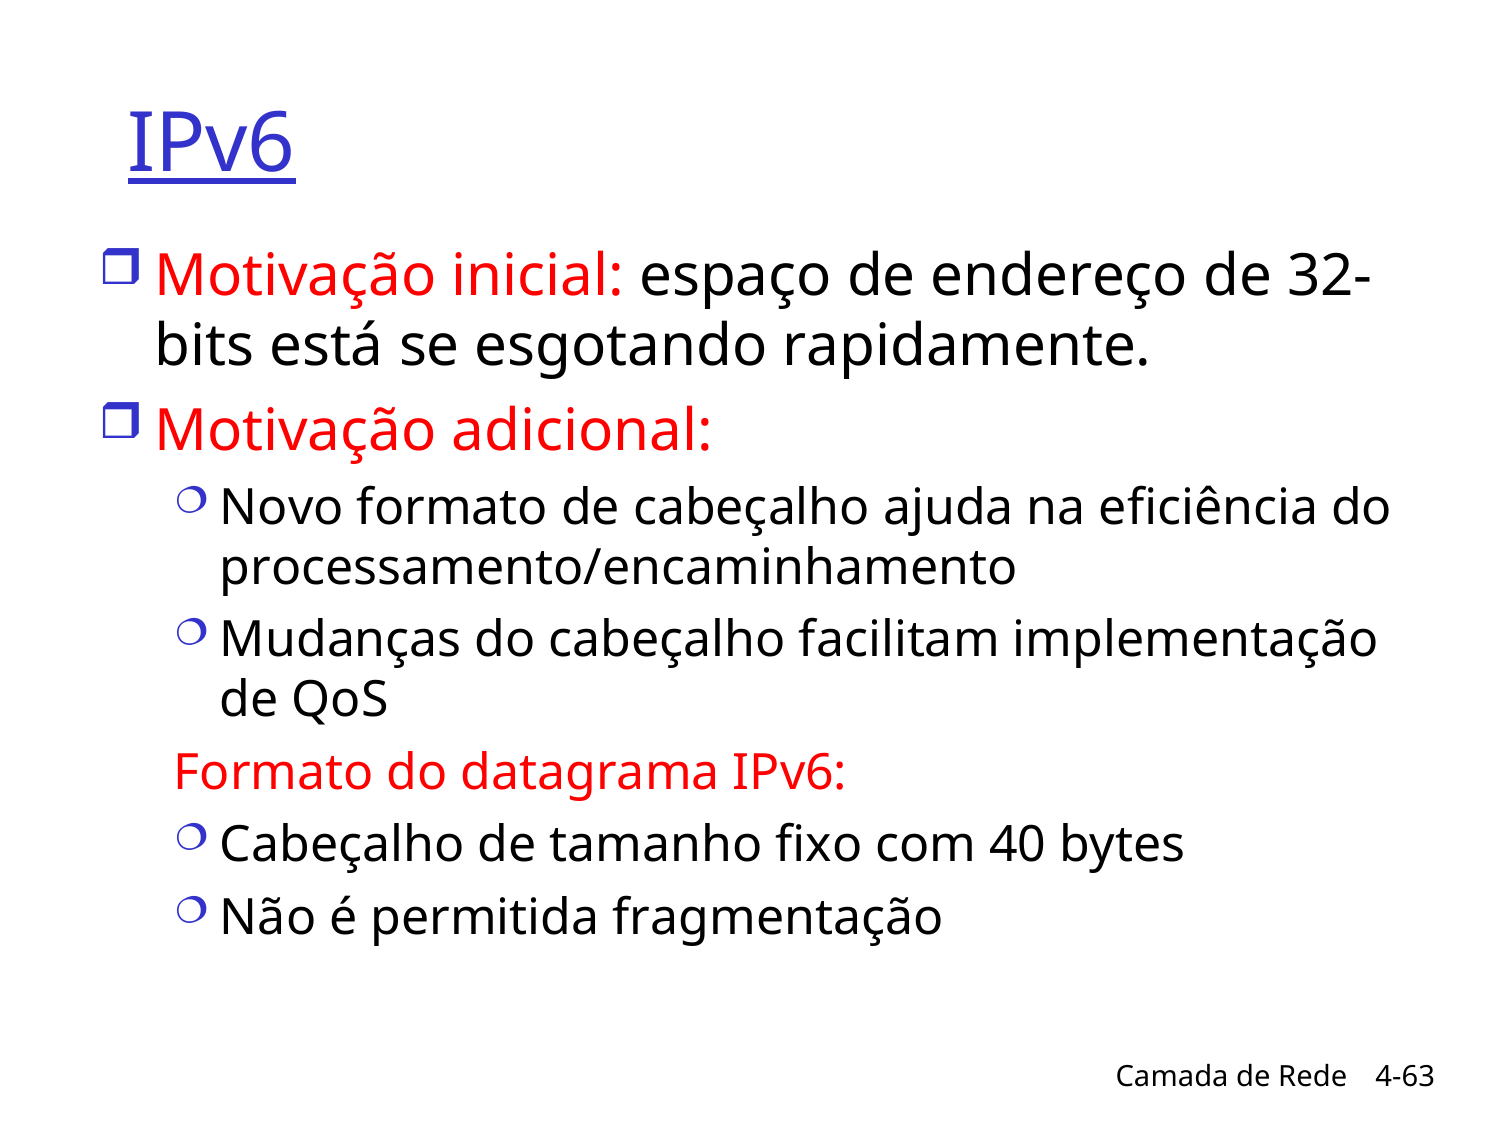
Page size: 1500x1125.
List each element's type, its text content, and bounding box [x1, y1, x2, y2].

text_box 4-<número> [1339, 1050, 1451, 1125]
text_box IPv6 [112, 69, 1388, 207]
text_box Camada de Rede [887, 1068, 1339, 1125]
text_box Motivação inicial: espaço de endereço de 32-bits está se esgotando rapidamente. Motivação adicional: Novo formato de cabeçalho ajuda na eficiência do processamento/encaminhamento Mudanças do cabeçalho facilitam implementação de QoS Formato do datagrama IPv6: Cabeçalho de tamanho fixo com 40 bytes Não é permitida fragmentação [83, 229, 1431, 1068]
